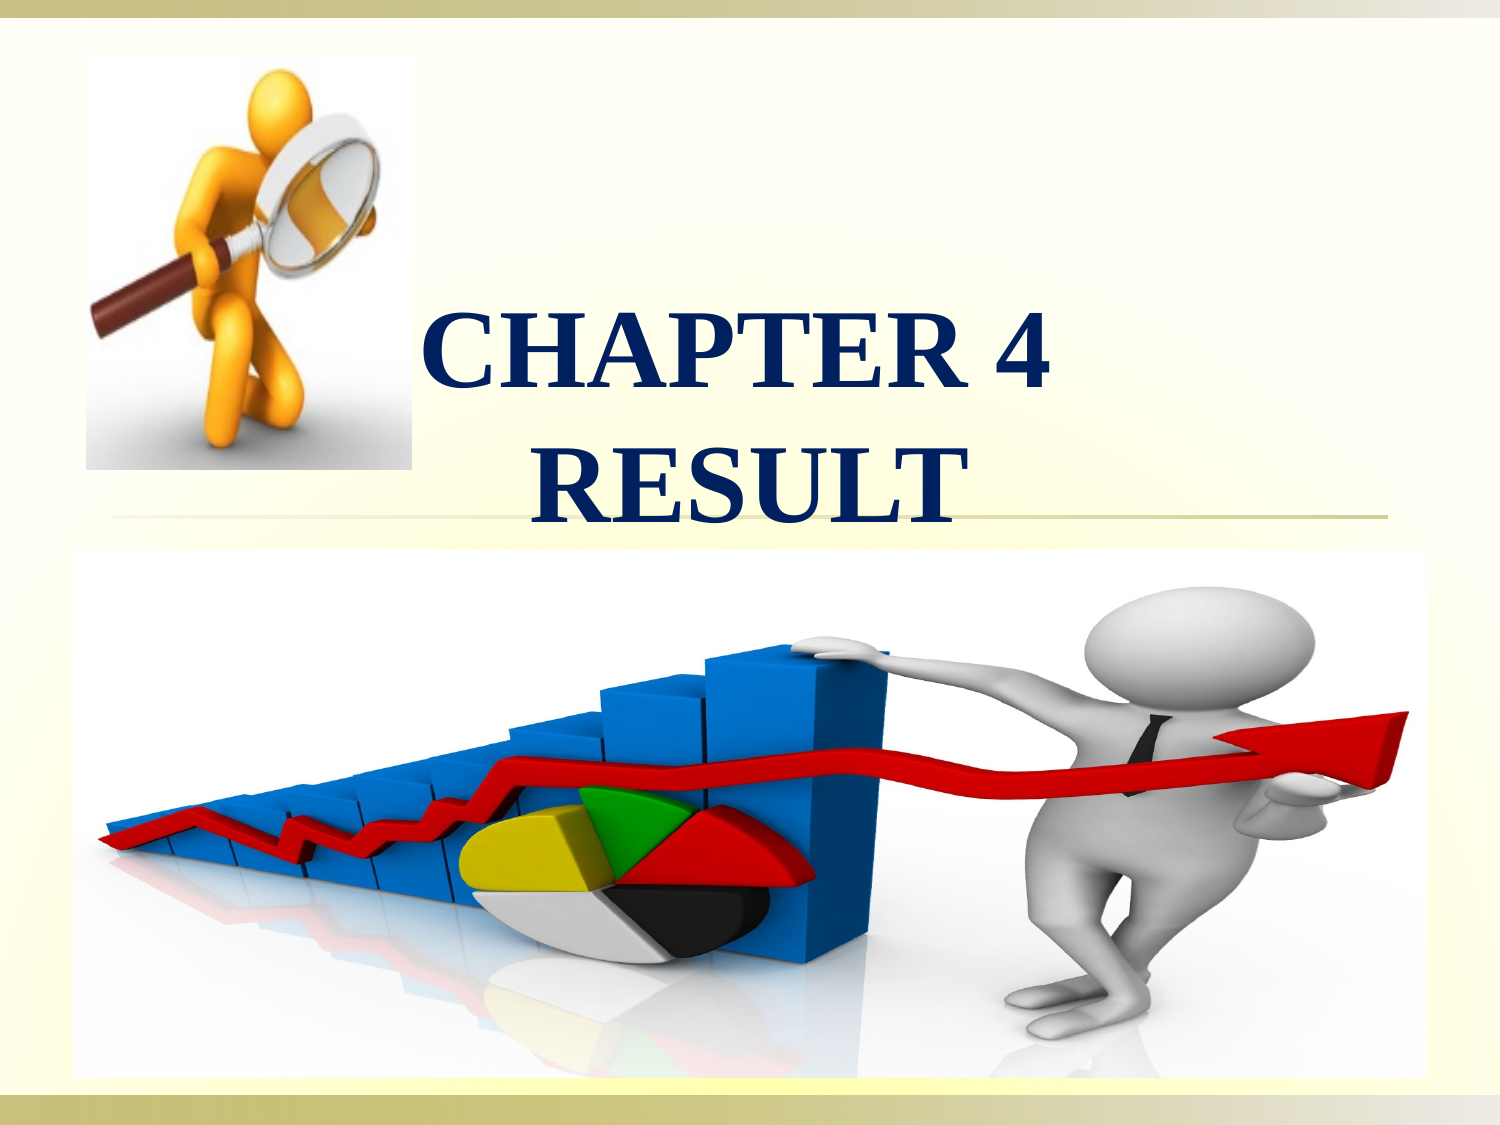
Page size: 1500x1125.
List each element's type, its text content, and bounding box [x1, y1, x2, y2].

title Chapter 4 Result [112, 267, 1388, 516]
picture [86, 56, 413, 470]
picture [73, 550, 1427, 1078]
